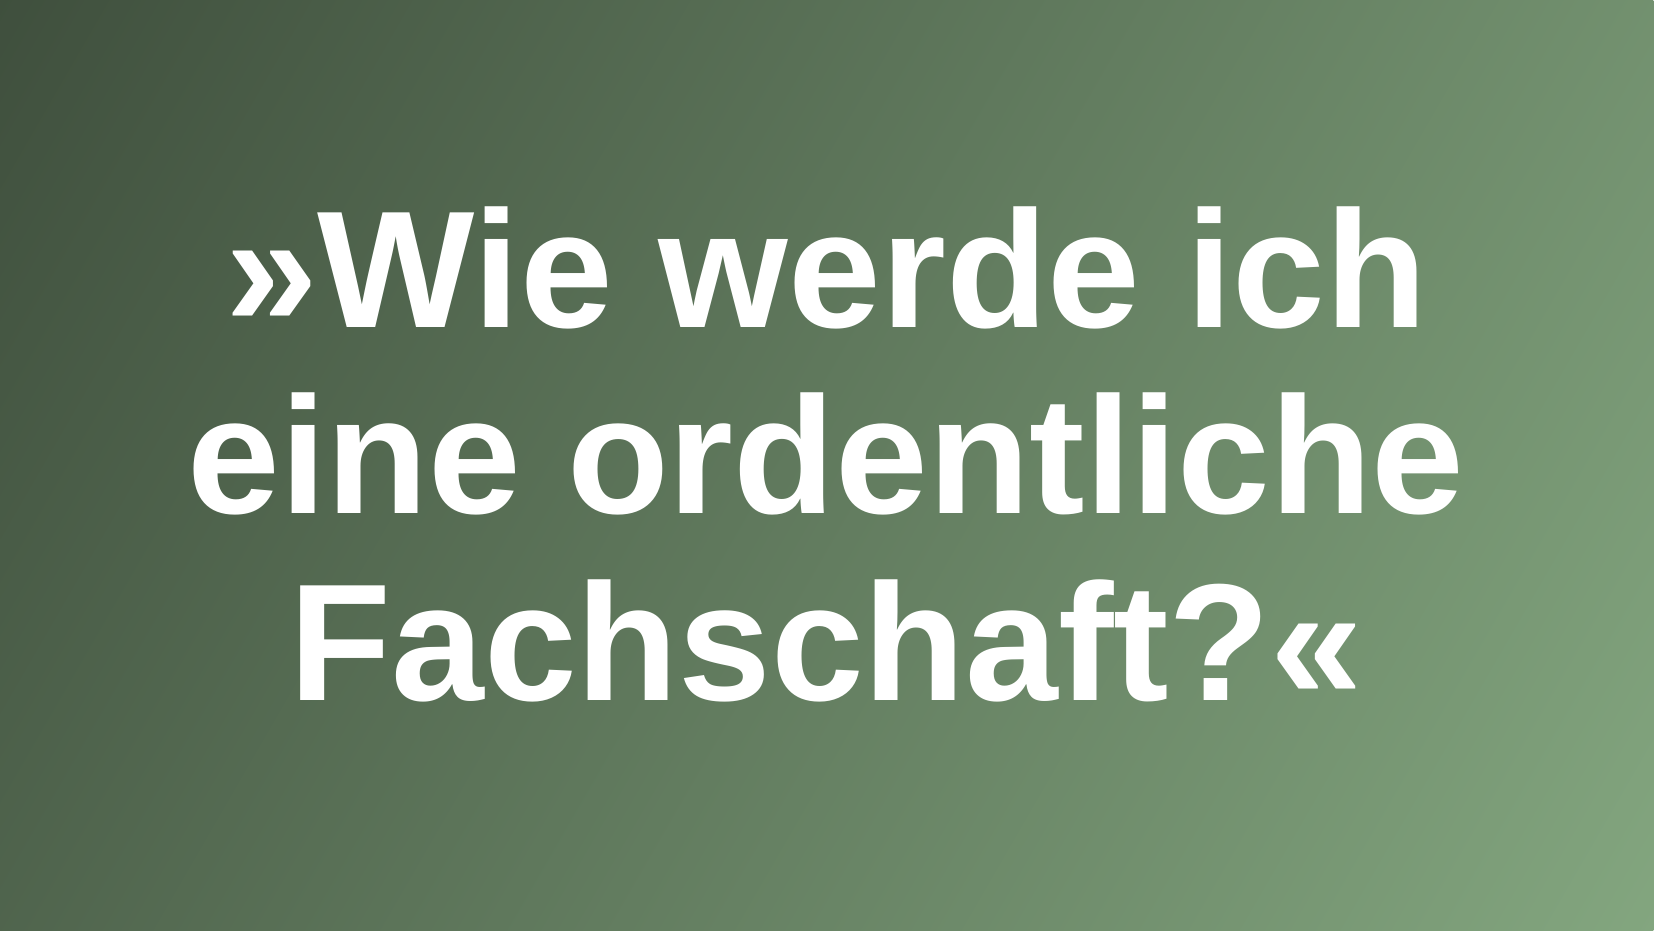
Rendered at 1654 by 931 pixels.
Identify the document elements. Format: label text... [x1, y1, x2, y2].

subtitle »Wie werde ich eine ordentliche Fachschaft?« [82, 96, 1571, 817]
